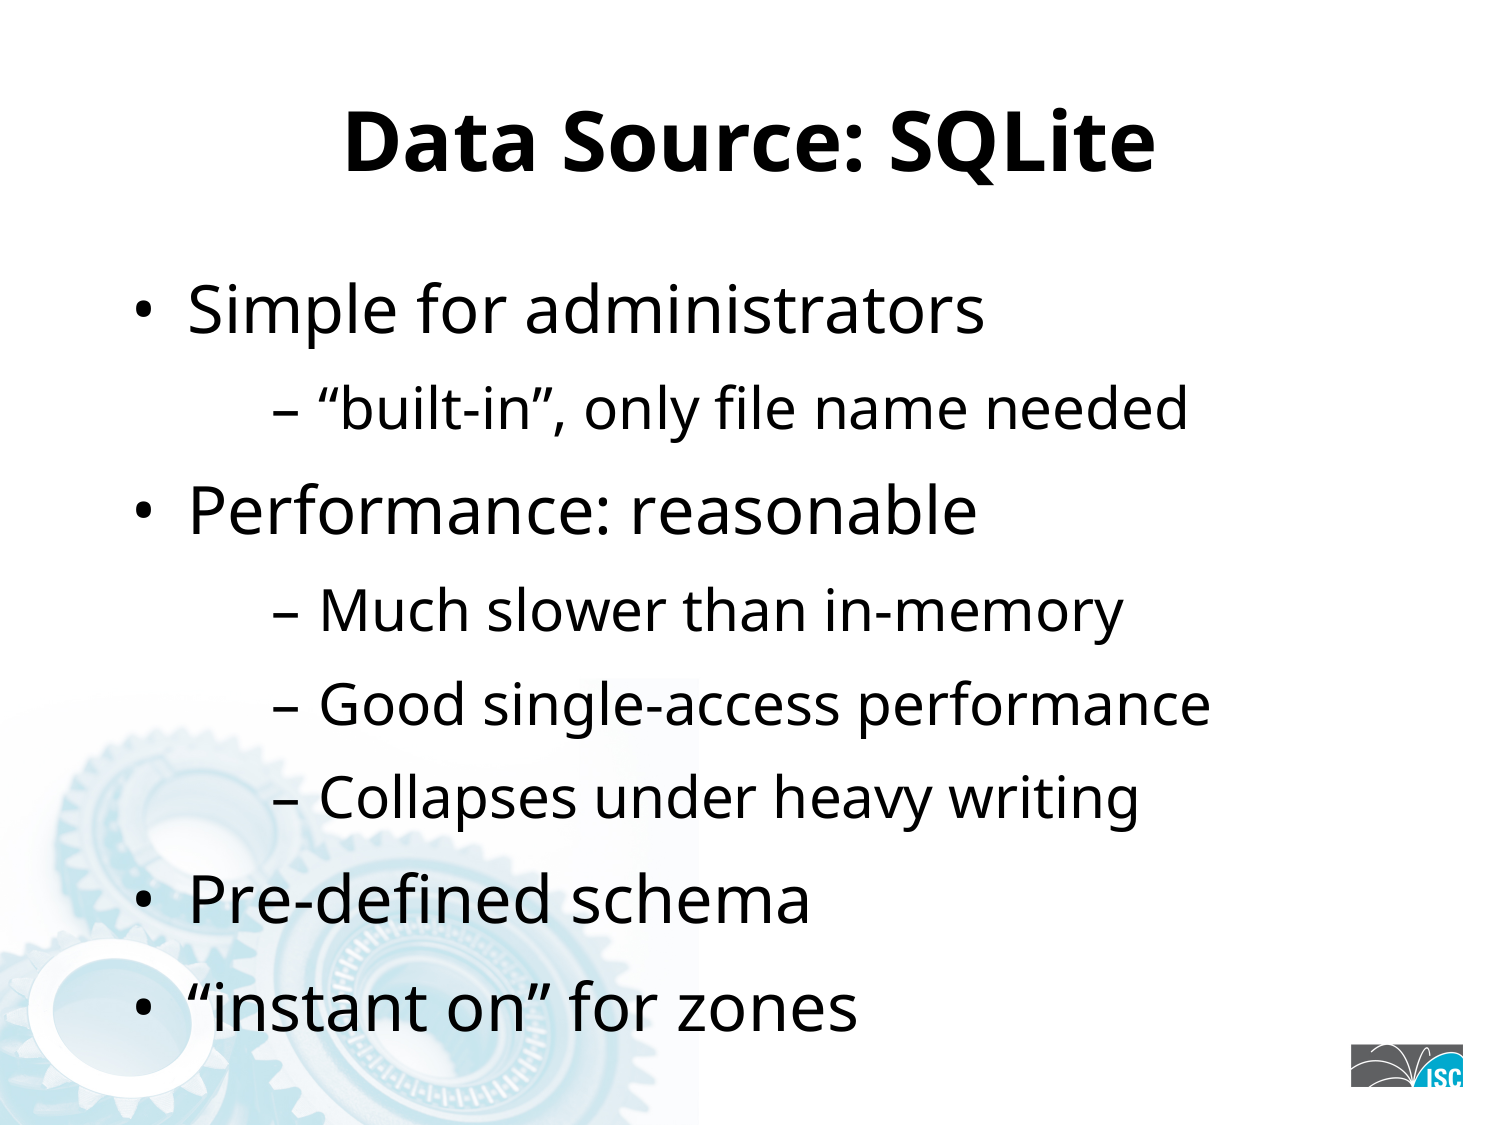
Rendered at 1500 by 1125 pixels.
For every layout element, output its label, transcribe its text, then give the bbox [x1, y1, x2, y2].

list Simple for administrators “built-in”, only file name needed Performance: reasonable Much slower than in-memory Good single-access performance Collapses under heavy writing Pre-defined schema “instant on” for zones [75, 262, 1426, 1006]
title Data Source: SQLite [75, 31, 1426, 247]
picture [0, 0, 1500, 1125]
